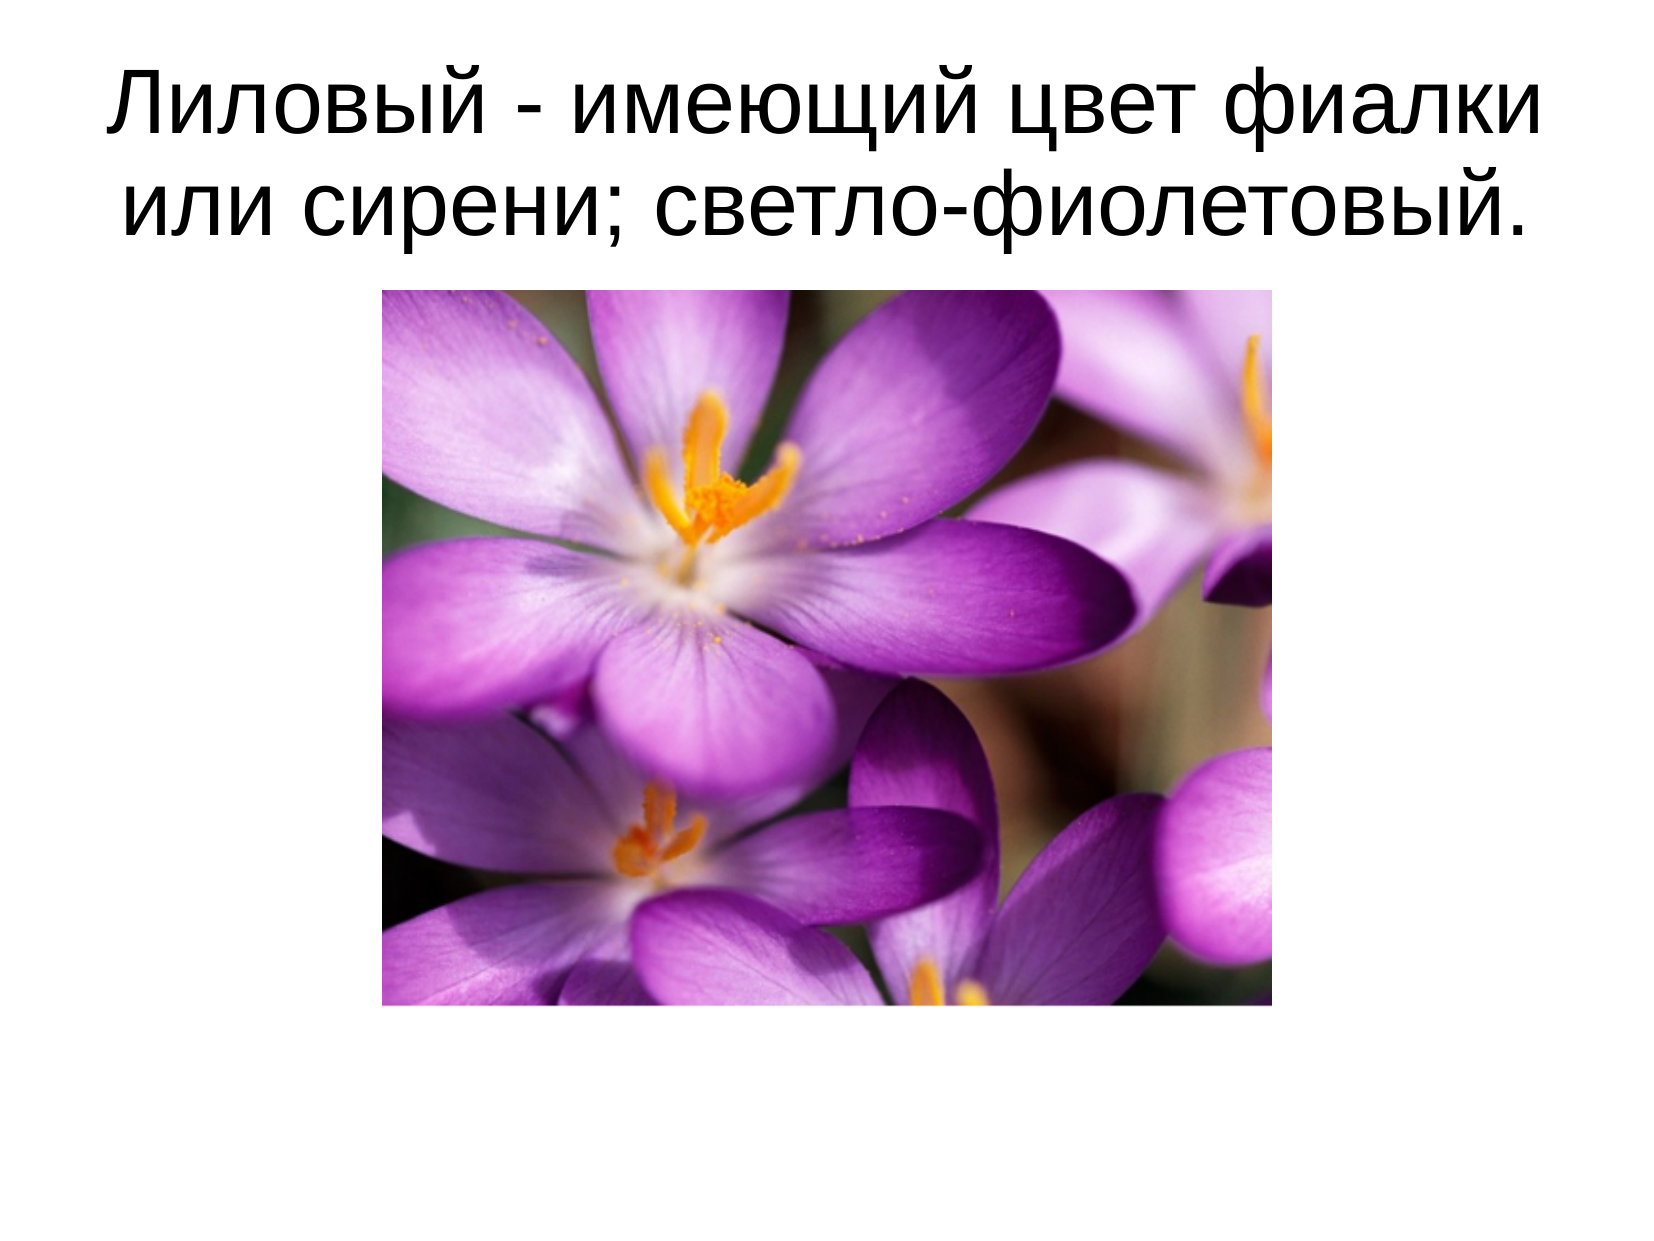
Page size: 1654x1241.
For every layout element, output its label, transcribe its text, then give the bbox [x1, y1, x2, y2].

title Лиловый - имеющий цвет фиалки или сирени; светло-фиолетовый. [82, 49, 1571, 257]
picture [382, 290, 1272, 1010]
